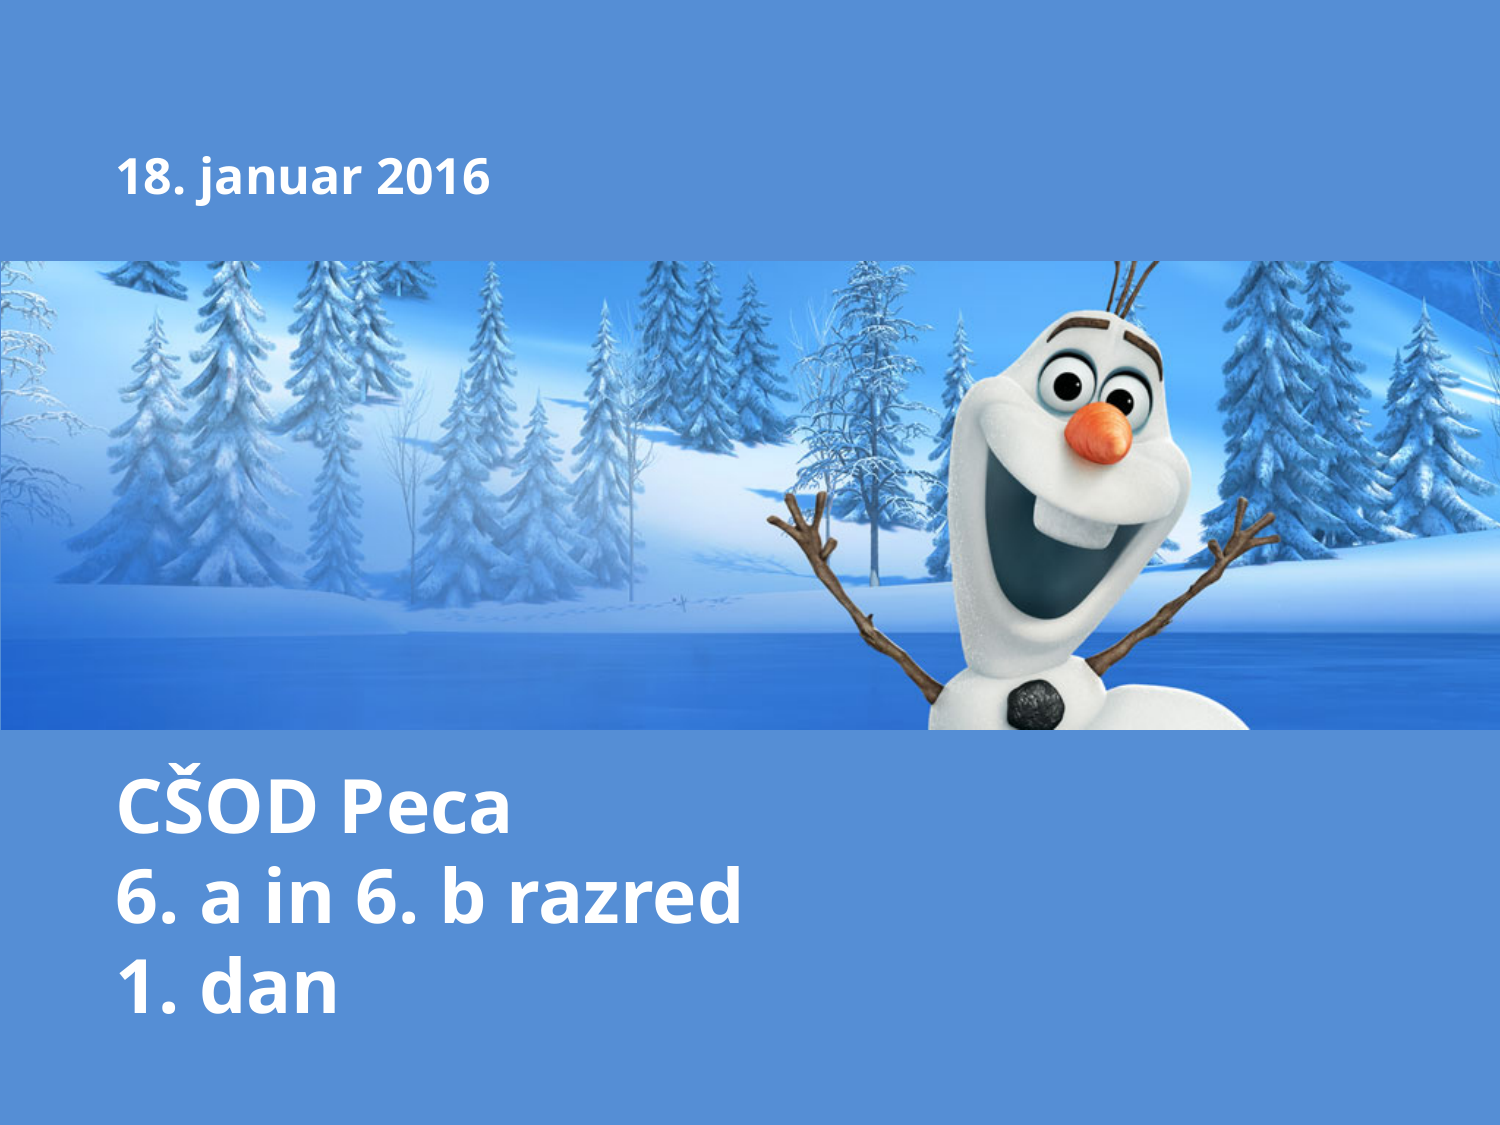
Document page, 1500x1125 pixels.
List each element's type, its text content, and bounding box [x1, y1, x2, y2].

picture [1, 261, 1500, 730]
text_box CŠOD Peca 6. a in 6. b razred 1. dan [100, 751, 531, 1040]
text_box 18. januar 2016 [100, 137, 355, 213]
